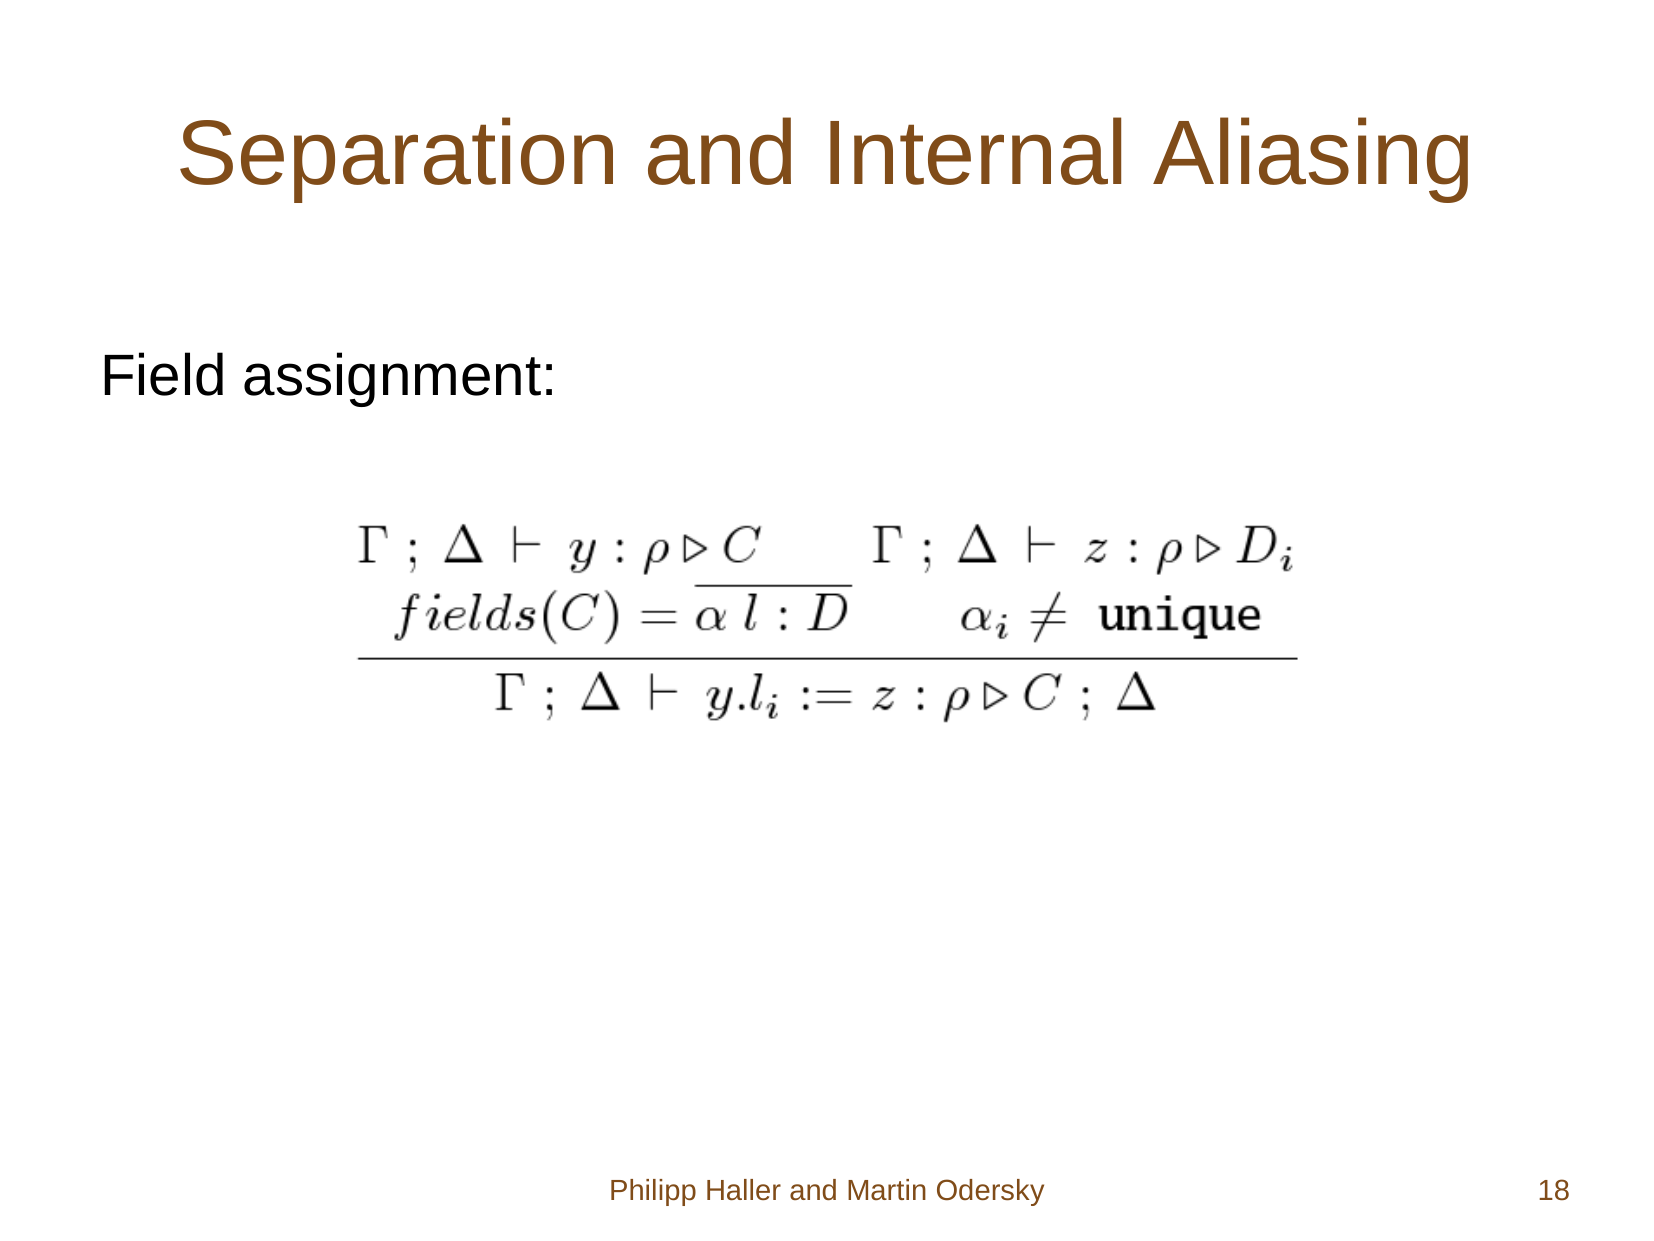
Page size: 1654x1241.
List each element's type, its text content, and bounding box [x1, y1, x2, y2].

picture [336, 509, 1317, 738]
list Field assignment: [82, 248, 1571, 1118]
title Separation and Internal Aliasing [82, 56, 1571, 248]
